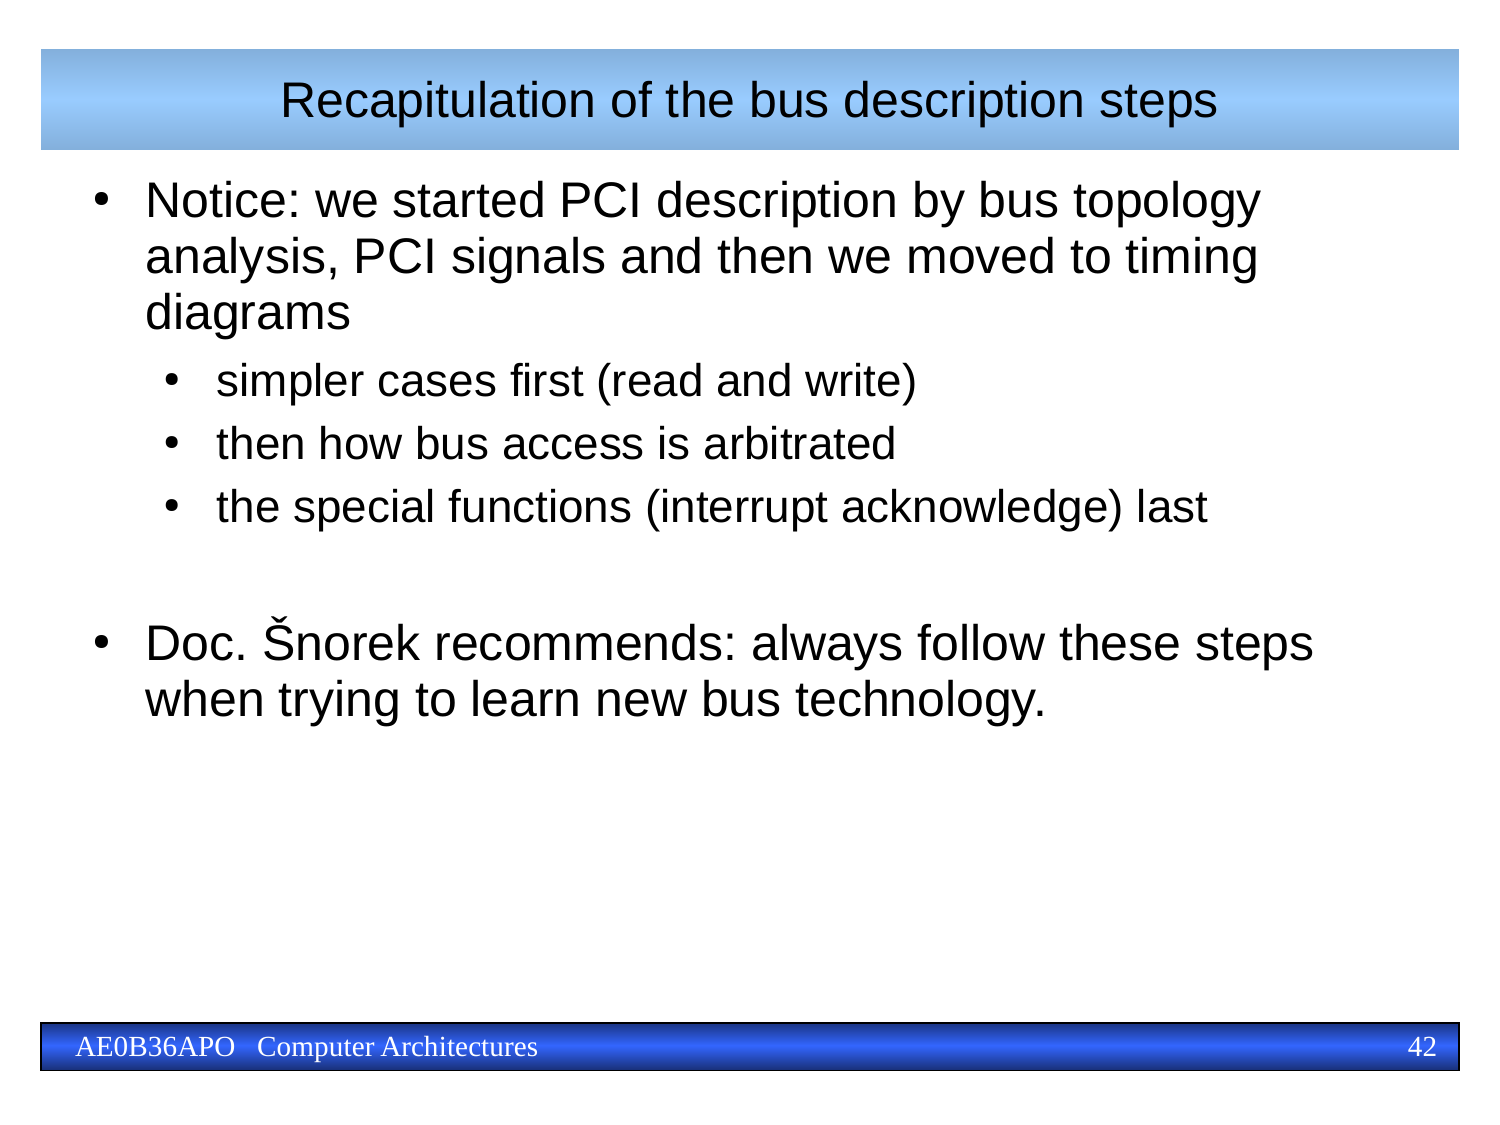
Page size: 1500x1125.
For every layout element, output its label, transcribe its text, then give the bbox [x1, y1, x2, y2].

list Notice: we started PCI description by bus topology analysis, PCI signals and then we moved to timing diagrams simpler cases first (read and write) then how bus access is arbitrated the special functions (interrupt acknowledge) last Doc. Šnorek recommends: always follow these steps when trying to learn new bus technology. [75, 172, 1426, 826]
title Recapitulation of the bus description steps [41, 49, 1459, 150]
